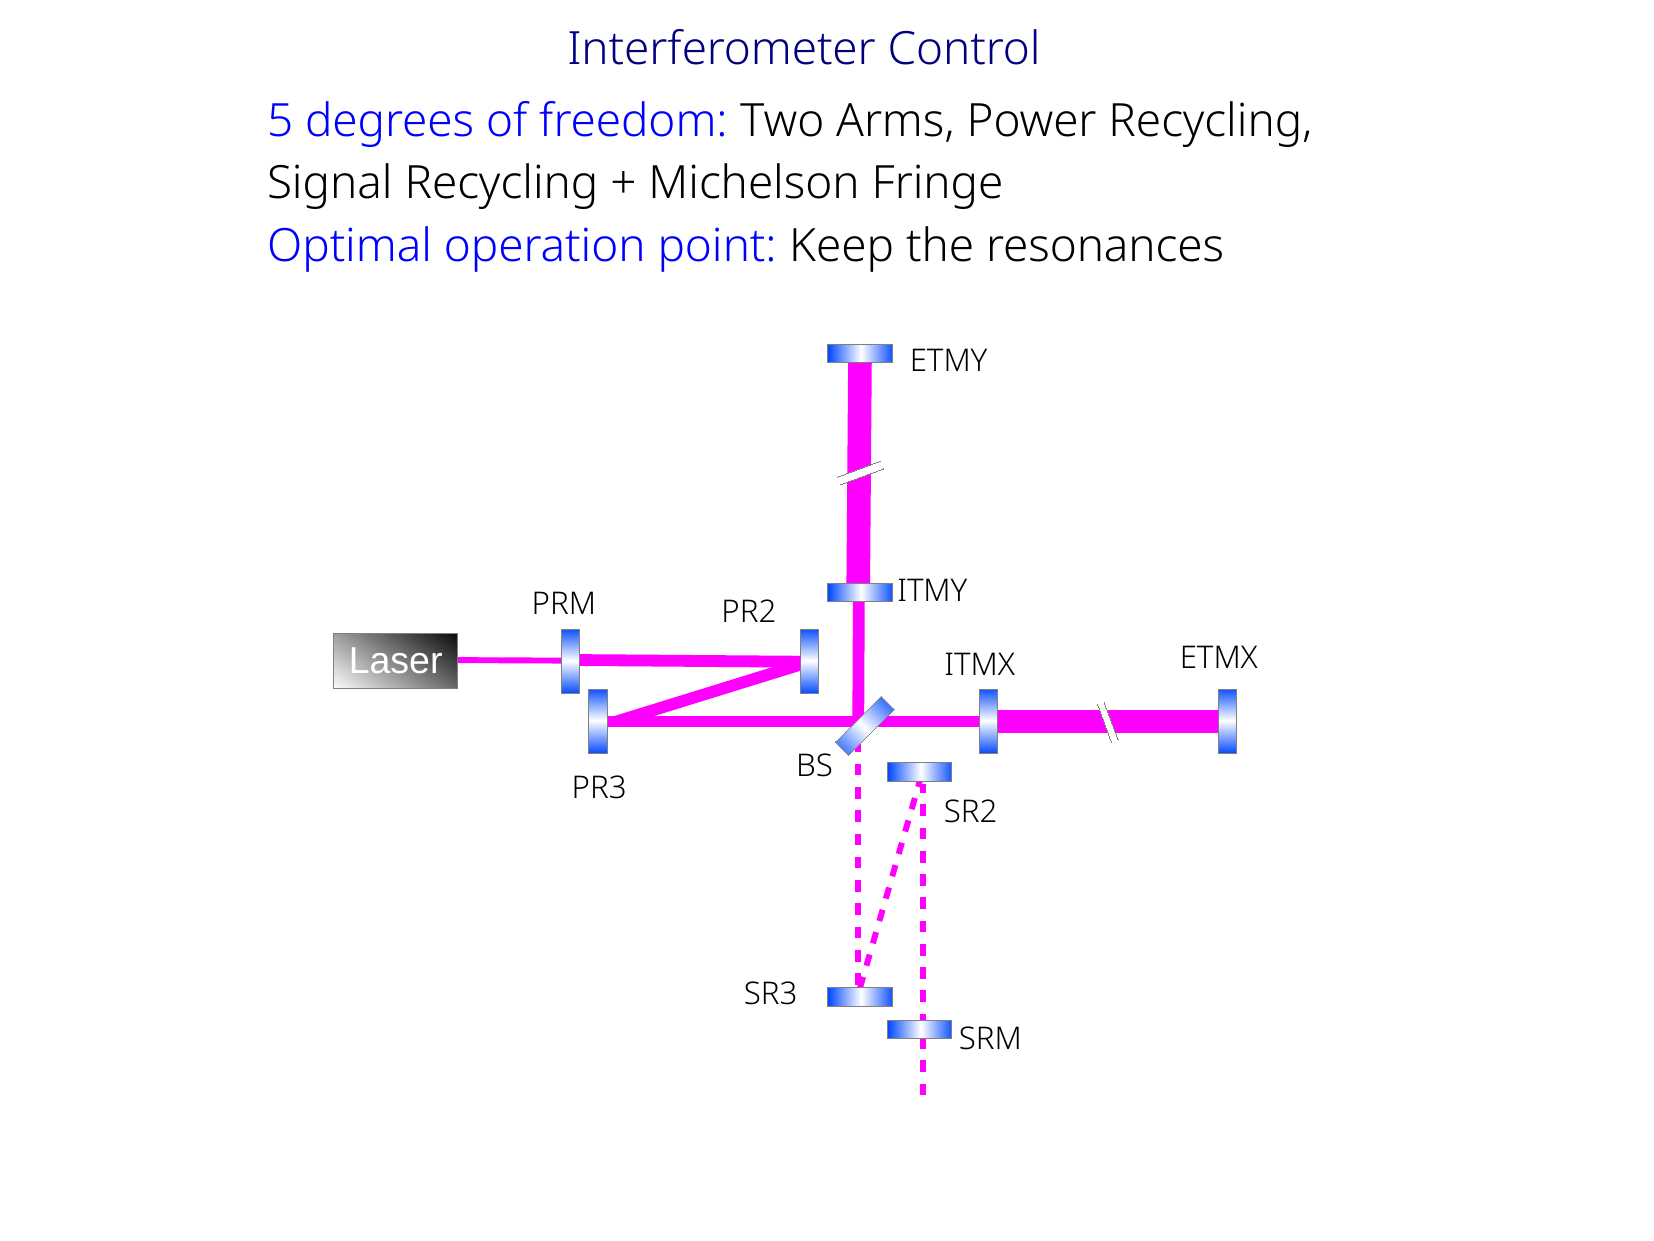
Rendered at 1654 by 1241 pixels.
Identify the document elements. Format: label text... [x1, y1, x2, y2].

text_box [837, 987, 893, 1007]
text_box SR3 [729, 963, 837, 1034]
text_box Interferometer Control [552, 7, 1102, 79]
text_box ITMY [882, 560, 1007, 631]
text_box [827, 344, 893, 363]
text_box [588, 689, 608, 754]
text_box [1218, 698, 1237, 754]
text_box BS [781, 735, 871, 806]
text_box ETMY [895, 330, 1034, 401]
text_box [887, 1020, 952, 1039]
text_box ETMX [1164, 627, 1305, 698]
text_box ITMX [929, 634, 1055, 705]
text_box PR3 [556, 758, 664, 829]
text_box [842, 696, 895, 735]
text_box Laser [333, 633, 458, 689]
text_box [837, 461, 885, 484]
text_box [827, 583, 893, 602]
text_box 5 degrees of freedom: Two Arms, Power Recycling, Signal Recycling + Michelson Fringe Optimal operation point: Keep the resonances [252, 79, 1472, 301]
text_box [979, 705, 998, 754]
text_box SRM [944, 1008, 1062, 1079]
text_box SR2 [929, 781, 1037, 852]
text_box PR2 [706, 581, 814, 652]
text_box [887, 762, 952, 782]
text_box [561, 629, 580, 694]
text_box [1098, 702, 1119, 743]
text_box [800, 629, 819, 694]
text_box PRM [516, 573, 634, 644]
